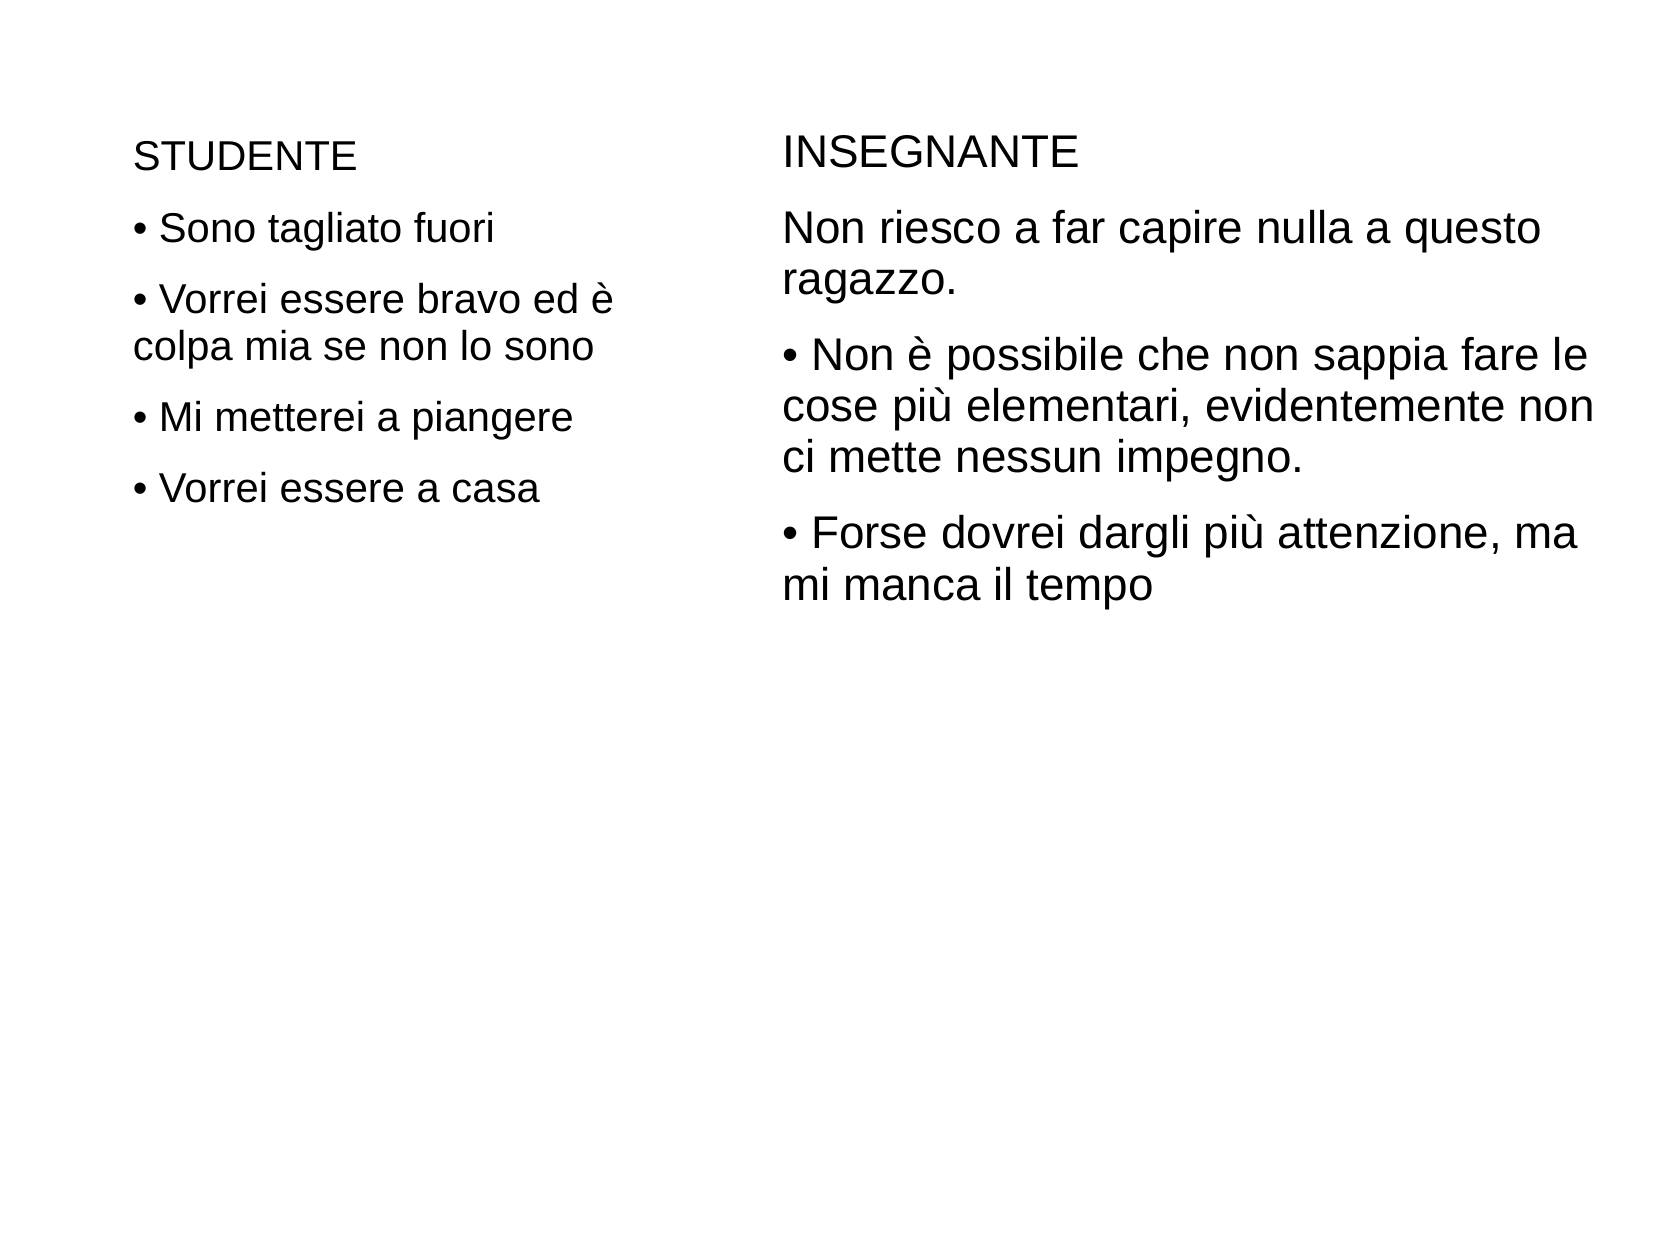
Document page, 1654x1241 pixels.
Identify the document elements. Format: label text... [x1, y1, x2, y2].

text_box STUDENTE • Sono tagliato fuori • Vorrei essere bravo ed è colpa mia se non lo sono • Mi metterei a piangere • Vorrei essere a casa [118, 125, 680, 816]
text_box INSEGNANTE Non riesco a far capire nulla a questo ragazzo. • Non è possibile che non sappia fare le cose più elementari, evidentemente non ci mette nessun impegno. • Forse dovrei dargli più attenzione, ma mi manca il tempo [767, 118, 1625, 768]
